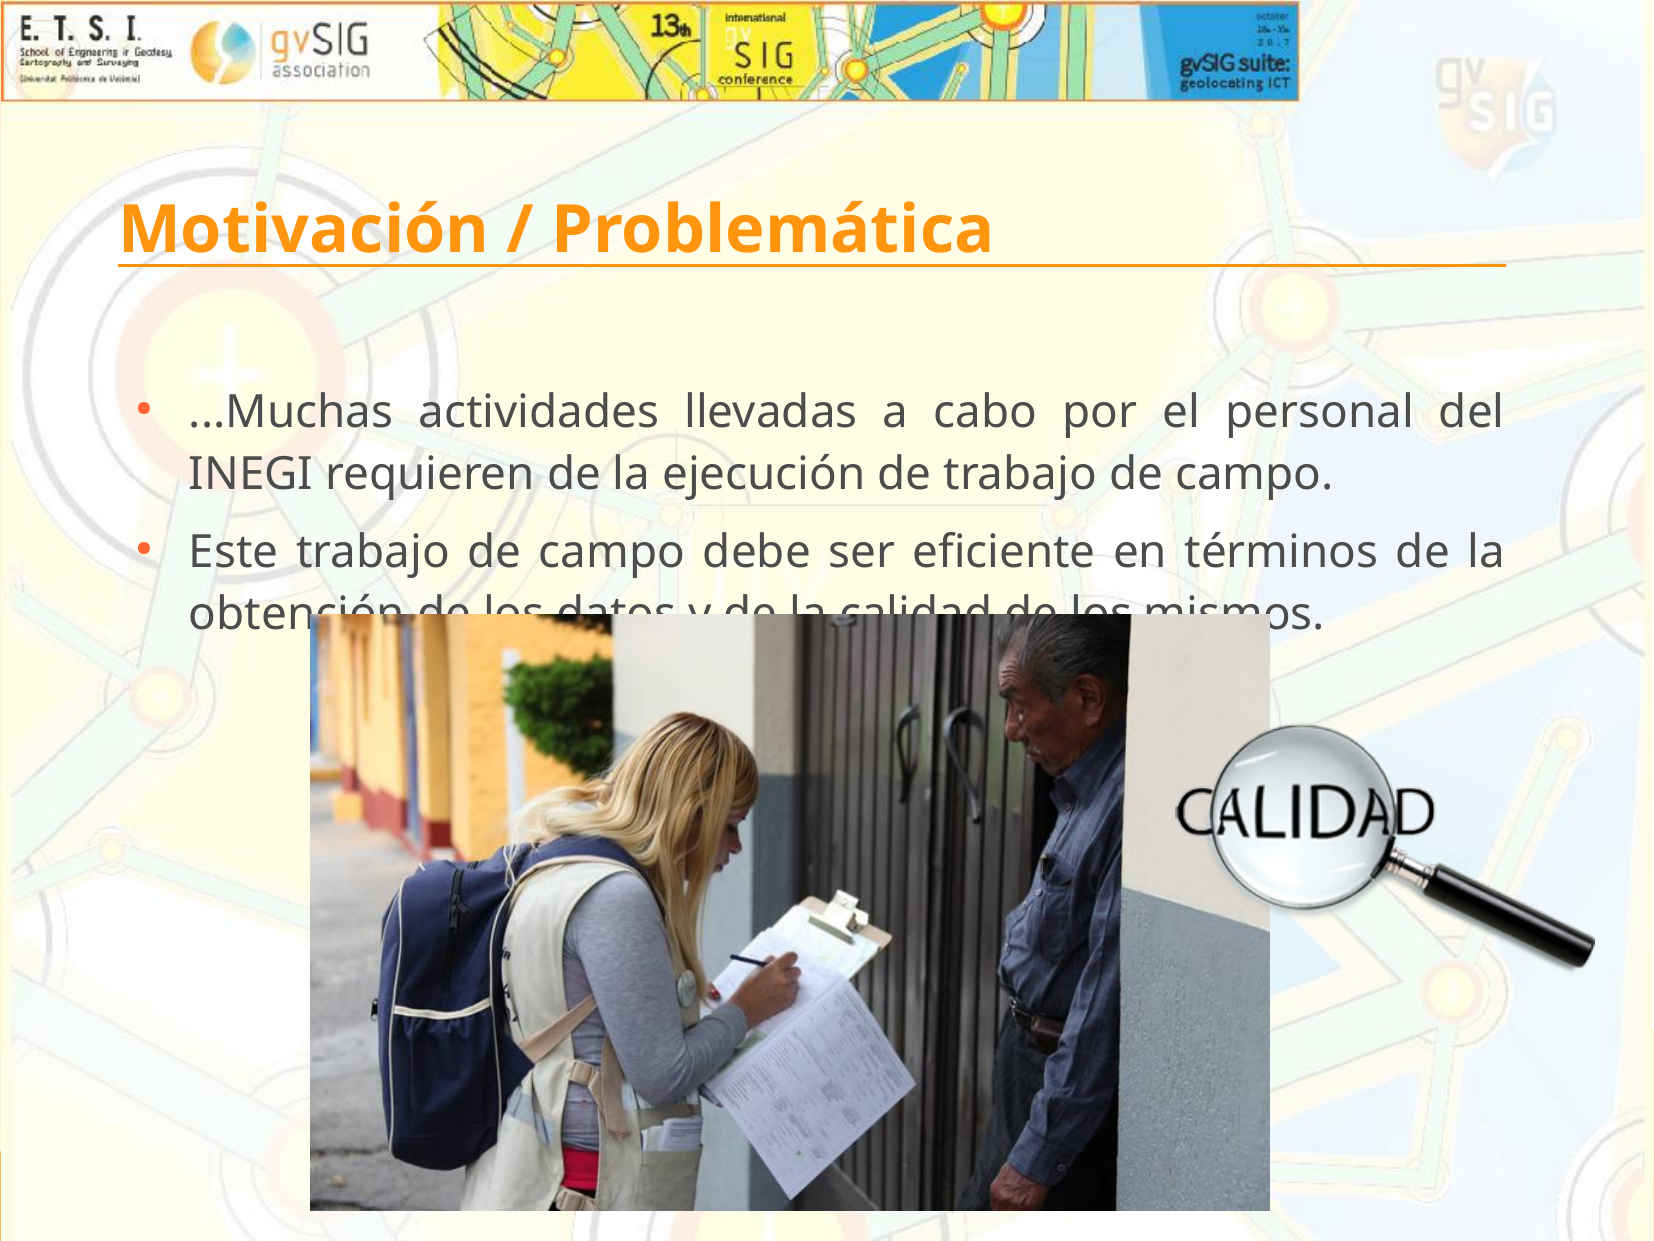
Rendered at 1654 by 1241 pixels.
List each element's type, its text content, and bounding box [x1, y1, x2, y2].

picture [0, 0, 1654, 1241]
list ...Muchas actividades llevadas a cabo por el personal del INEGI requieren de la ejecución de trabajo de campo. Este trabajo de campo debe ser eficiente en términos de la obtención de los datos y de la calidad de los mismos. [118, 301, 1506, 731]
title Motivación / Problemática [118, 177, 1607, 276]
